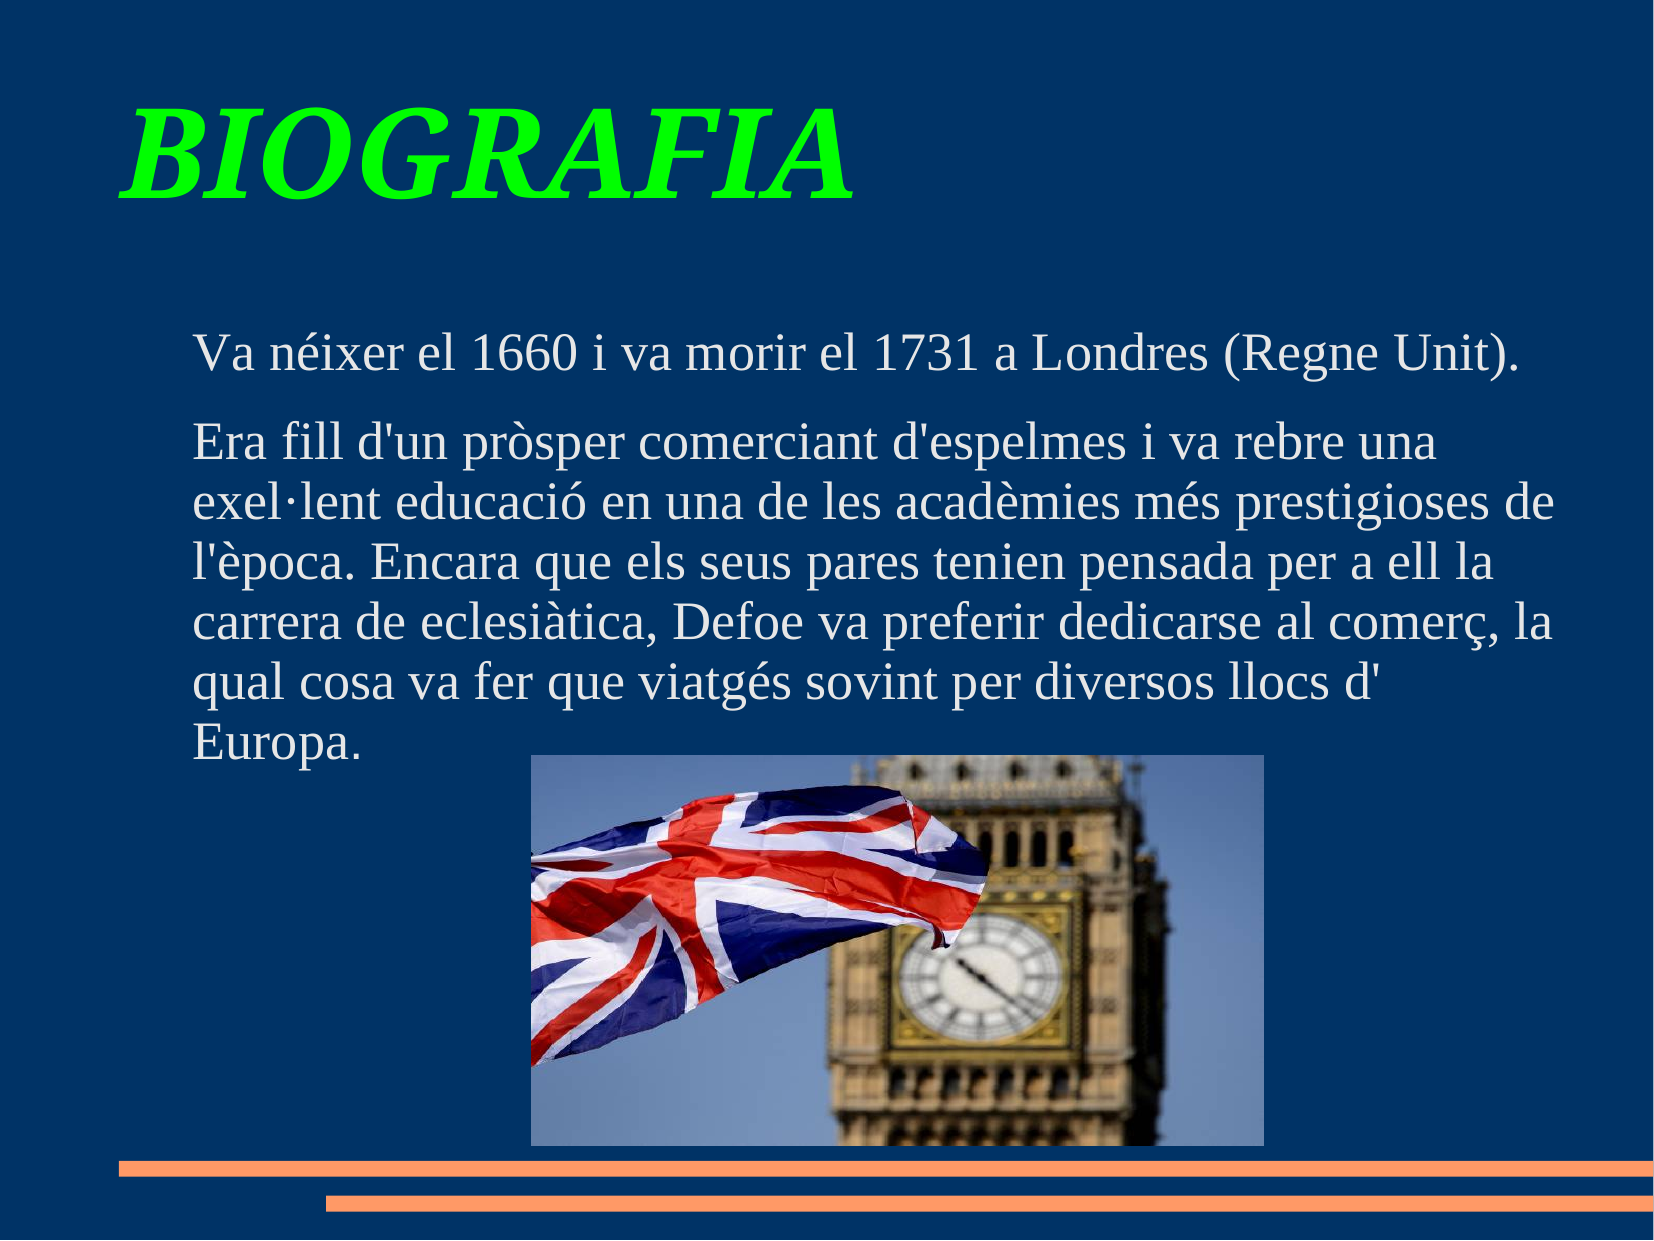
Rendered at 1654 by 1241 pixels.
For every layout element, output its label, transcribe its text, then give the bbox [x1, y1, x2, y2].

title BIOGRAFIA [121, 46, 1534, 254]
picture [531, 755, 1264, 1146]
list Va néixer el 1660 i va morir el 1731 a Londres (Regne Unit). Era fill d'un pròsper comerciant d'espelmes i va rebre una exel·lent educació en una de les acadèmies més prestigioses de l'època. Encara que els seus pares tenien pensada per a ell la carrera de eclesiàtica, Defoe va preferir dedicarse al comerç, la qual cosa va fer que viatgés sovint per diversos llocs d' Europa. [121, 322, 1561, 1132]
